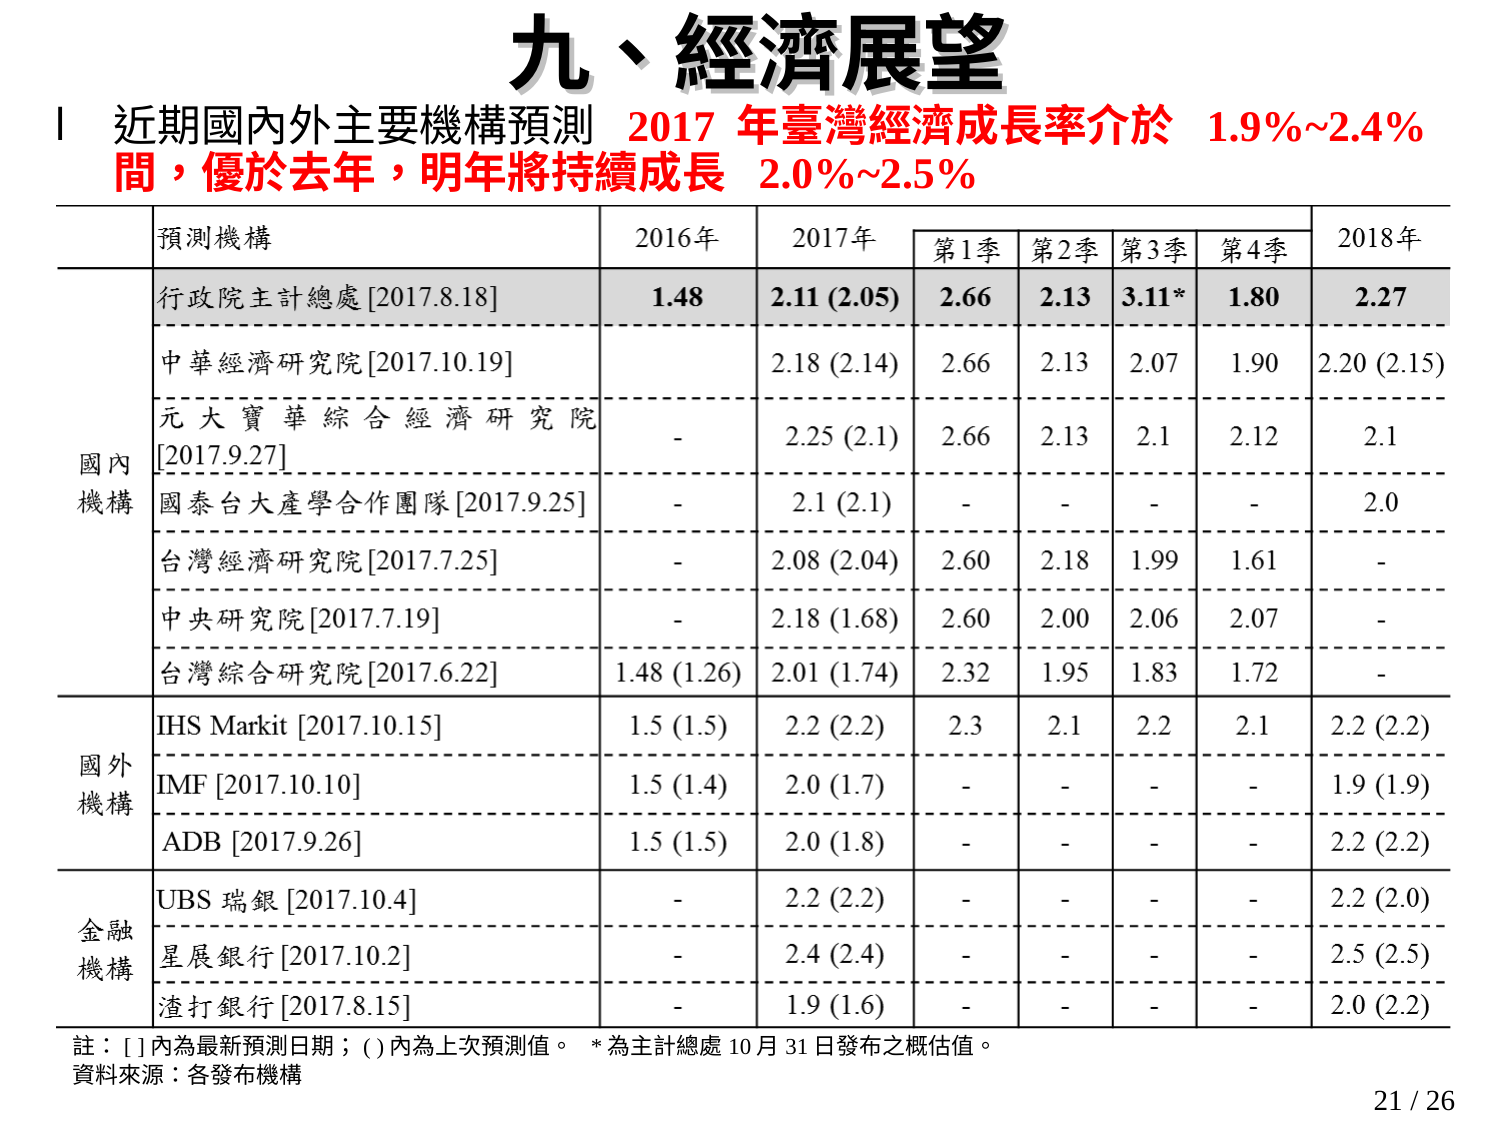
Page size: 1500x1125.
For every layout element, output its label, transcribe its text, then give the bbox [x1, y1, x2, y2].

text_box 近期國內外主要機構預測 2017 年臺灣經濟成長率介於 1.9%~2.4% 間，優於去年，明年將持續成長 2.0%~2.5% [9, 134, 1459, 236]
picture [56, 205, 1451, 1040]
text_box 九、經濟展望 [4, 3, 1500, 134]
text_box 註：[ ]內為最新預測日期；( )內為上次預測值。 *為主計總處10月31日發布之概估值。 資料來源：各發布機構 [57, 1040, 1419, 1097]
